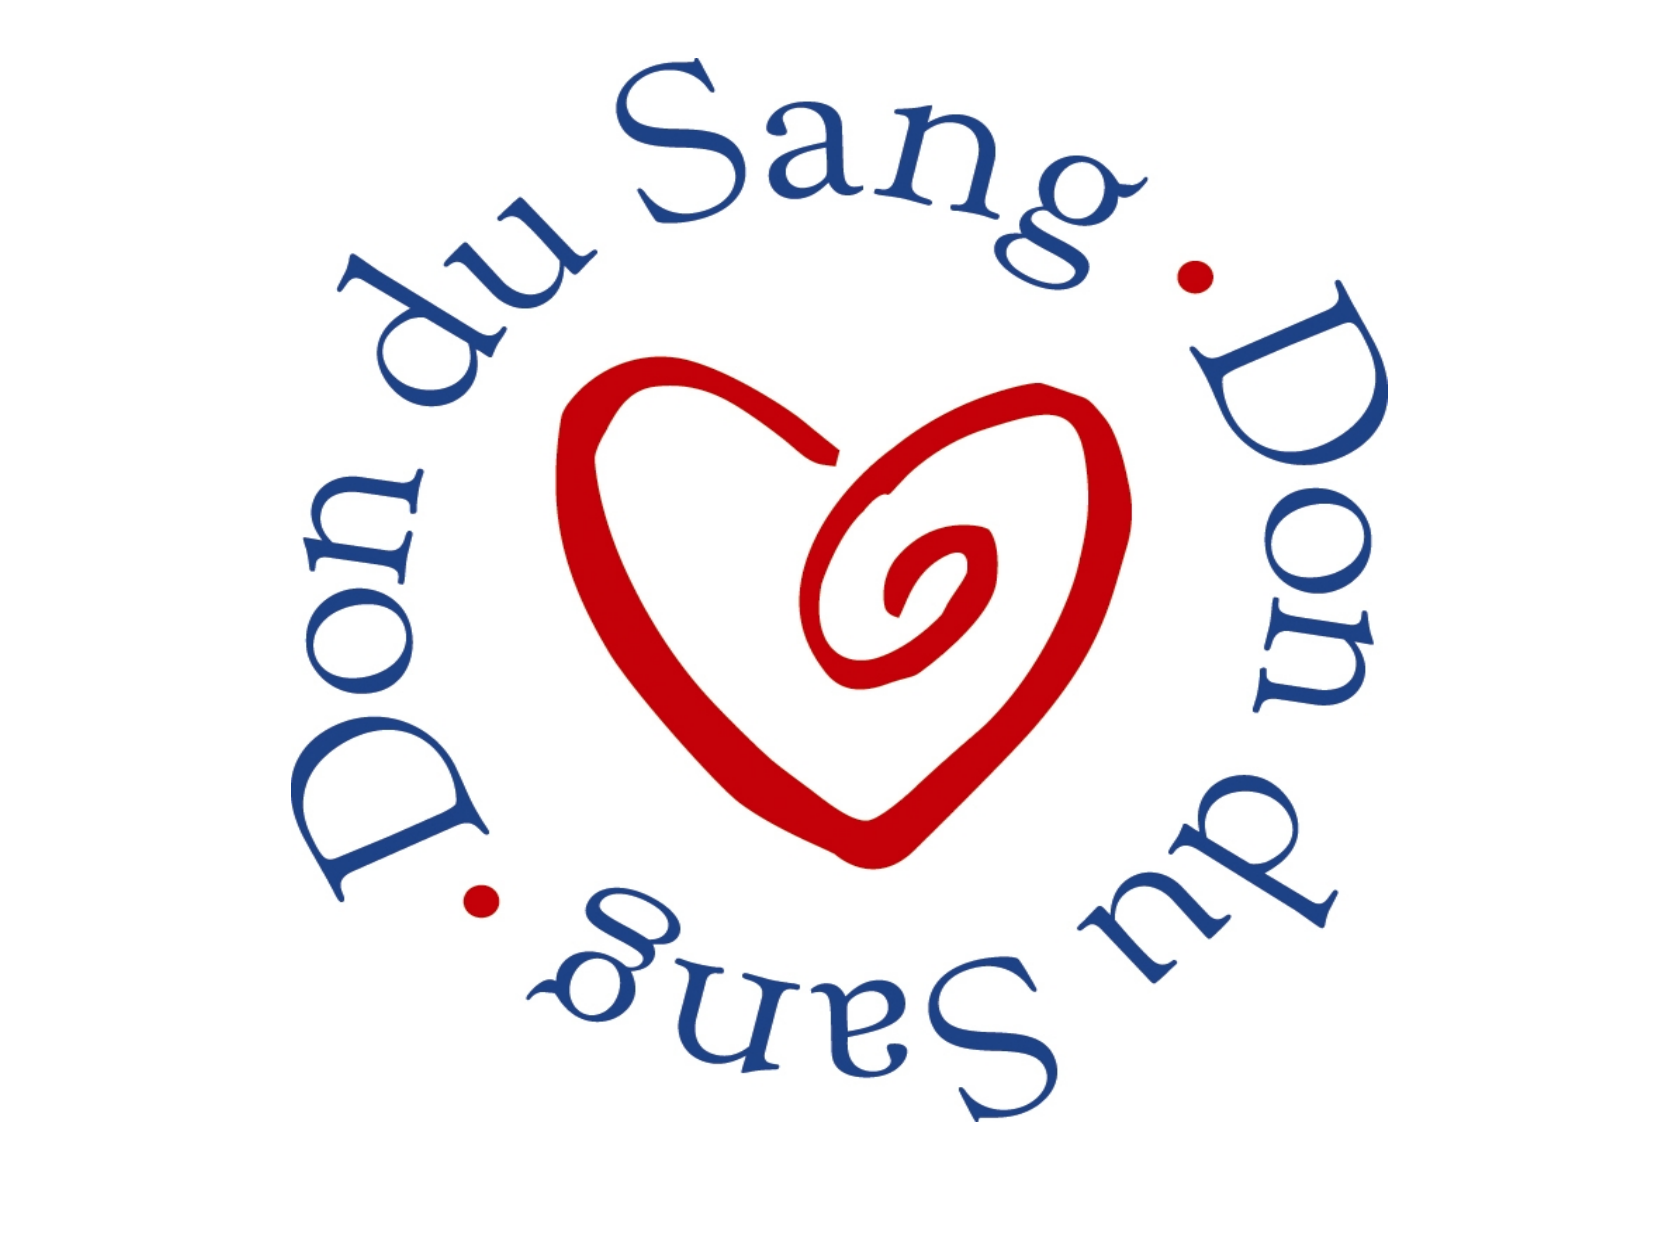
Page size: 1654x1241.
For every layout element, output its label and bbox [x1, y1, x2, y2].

picture [291, 58, 1388, 1123]
